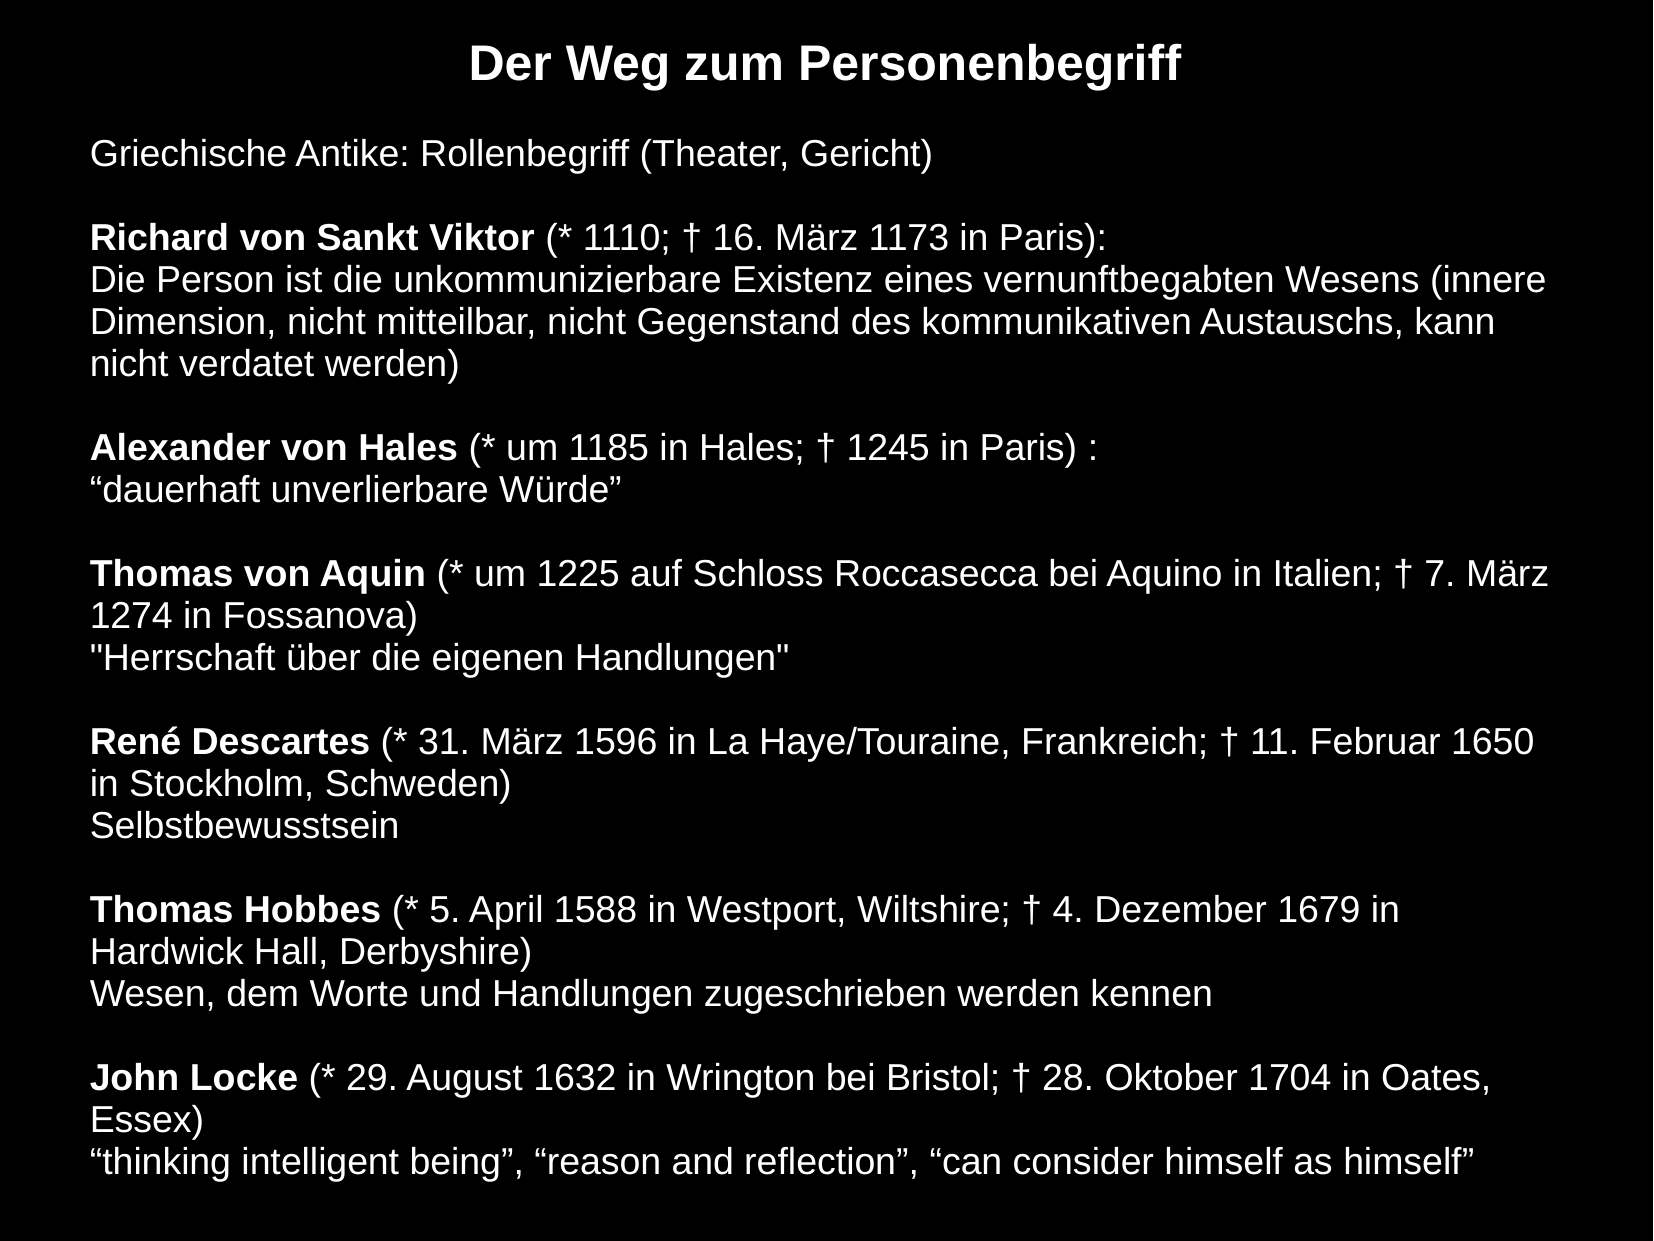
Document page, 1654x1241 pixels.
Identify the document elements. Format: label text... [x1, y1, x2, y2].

text_box Der Weg zum Personenbegriff Griechische Antike: Rollenbegriff (Theater, Gericht) Richard von Sankt Viktor (* 1110; † 16. März 1173 in Paris): Die Person ist die unkommunizierbare Existenz eines vernunftbegabten Wesens (innere Dimension, nicht mitteilbar, nicht Gegenstand des kommunikativen Austauschs, kann nicht verdatet werden) Alexander von Hales (* um 1185 in Hales; † 1245 in Paris) : “dauerhaft unverlierbare Würde” Thomas von Aquin (* um 1225 auf Schloss Roccasecca bei Aquino in Italien; † 7. März 1274 in Fossanova) "Herrschaft über die eigenen Handlungen" René Descartes (* 31. März 1596 in La Haye/Touraine, Frankreich; † 11. Februar 1650 in Stockholm, Schweden) Selbstbewusstsein Thomas Hobbes (* 5. April 1588 in Westport, Wiltshire; † 4. Dezember 1679 in Hardwick Hall, Derbyshire) Wesen, dem Worte und Handlungen zugeschrieben werden kennen John Locke (* 29. August 1632 in Wrington bei Bristol; † 28. Oktober 1704 in Oates, Essex) “thinking intelligent being”, “reason and reflection”, “can consider himself as himself” [75, 27, 1576, 1241]
